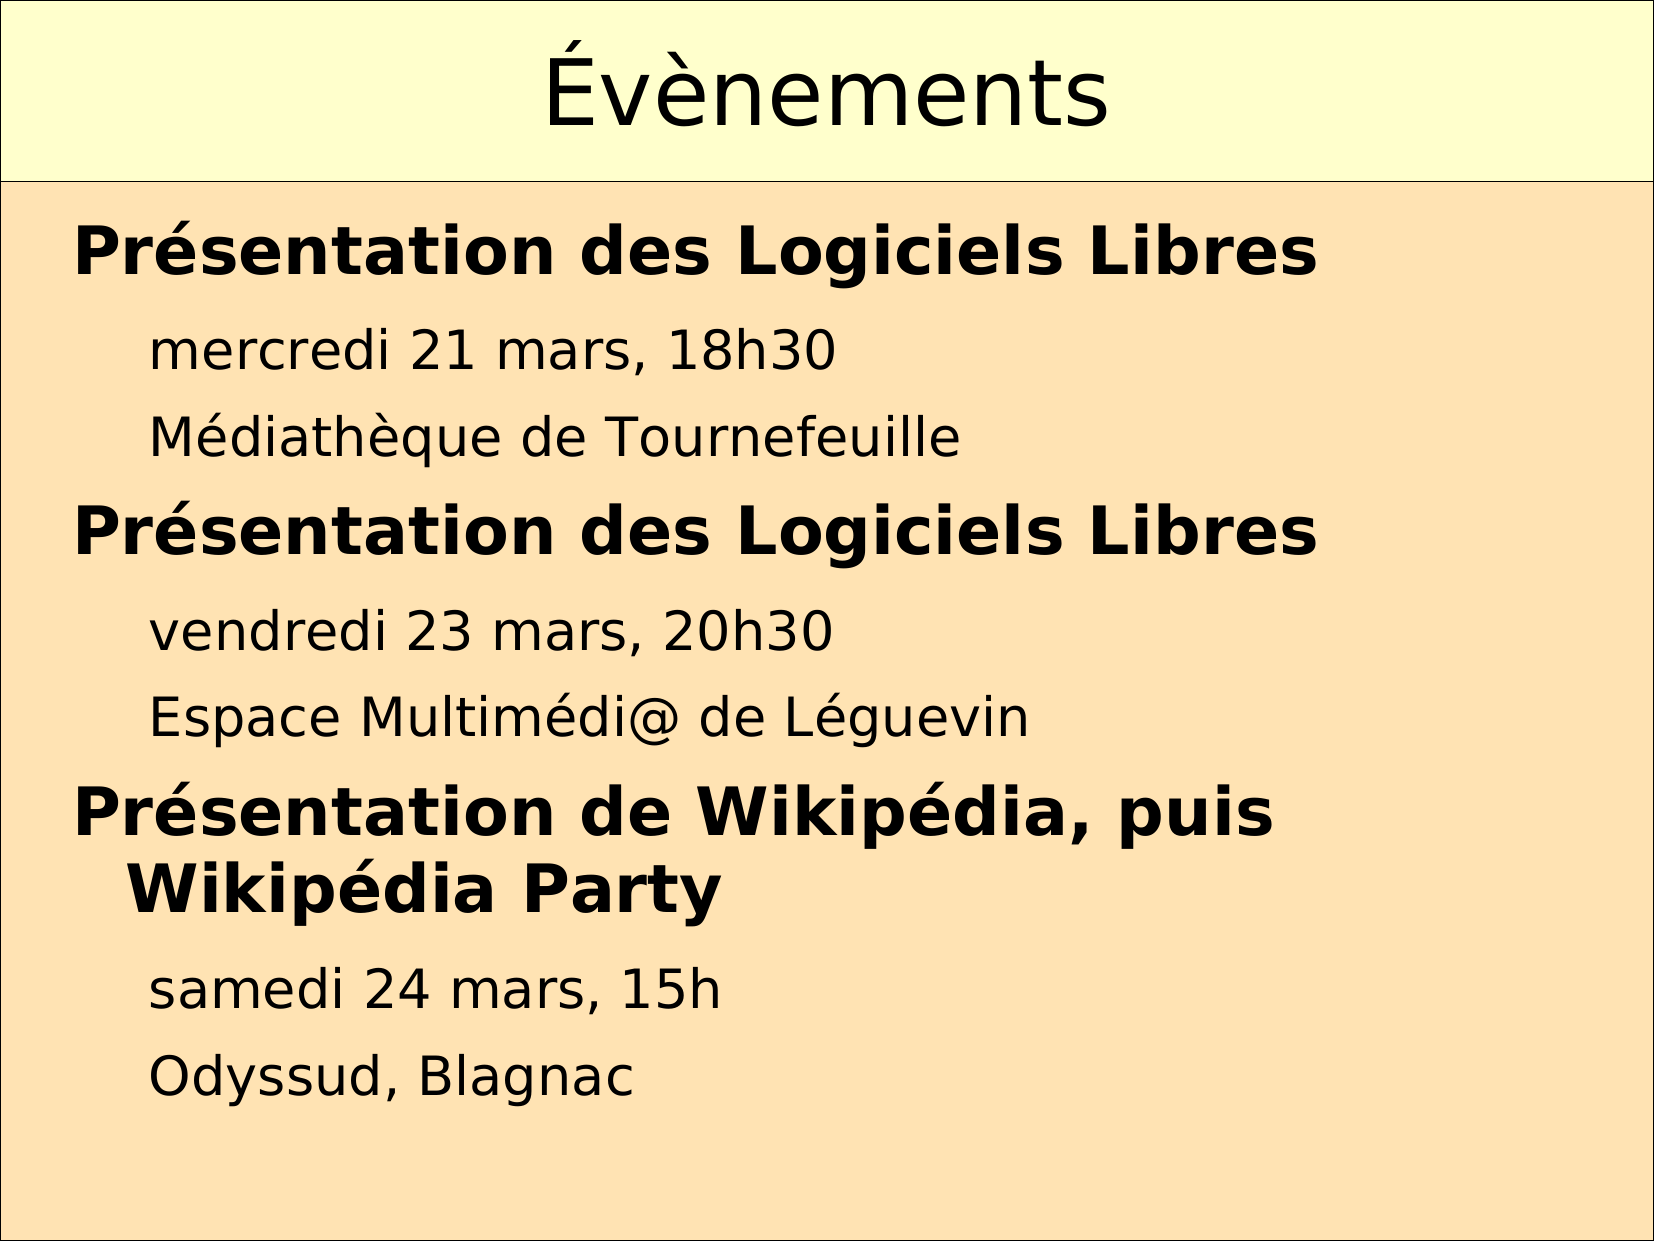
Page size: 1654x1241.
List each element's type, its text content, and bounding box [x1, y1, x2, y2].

list Présentation des Logiciels Libres mercredi 21 mars, 18h30 Médiathèque de Tournefeuille Présentation des Logiciels Libres vendredi 23 mars, 20h30 Espace Multimédi@ de Léguevin Présentation de Wikipédia, puis Wikipédia Party samedi 24 mars, 15h Odyssud, Blagnac [54, 212, 1607, 1194]
title Évènements [0, 33, 1654, 154]
